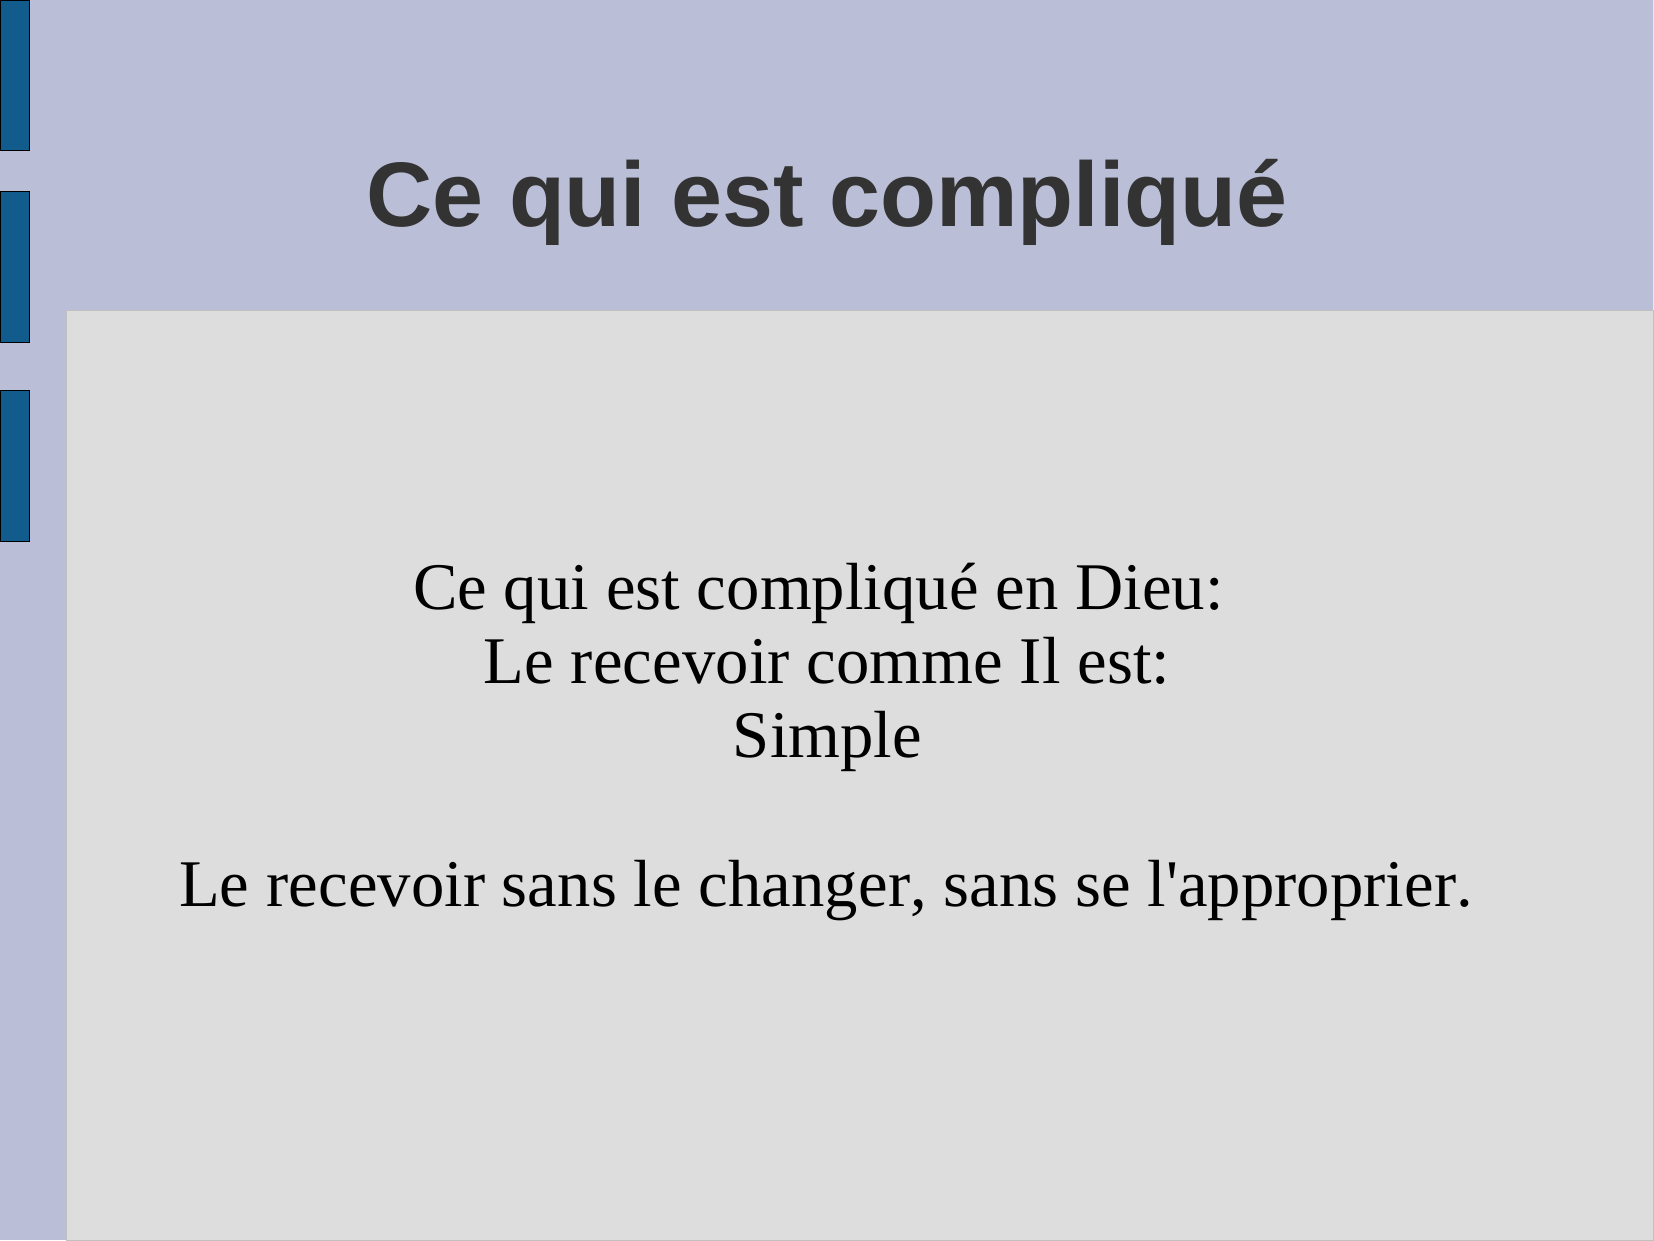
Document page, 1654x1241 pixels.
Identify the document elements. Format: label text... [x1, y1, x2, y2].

subtitle Ce qui est compliqué en Dieu: Le recevoir comme Il est: Simple Le recevoir sans le changer, sans se l'approprier. [121, 352, 1534, 1119]
title Ce qui est compliqué [121, 98, 1534, 291]
